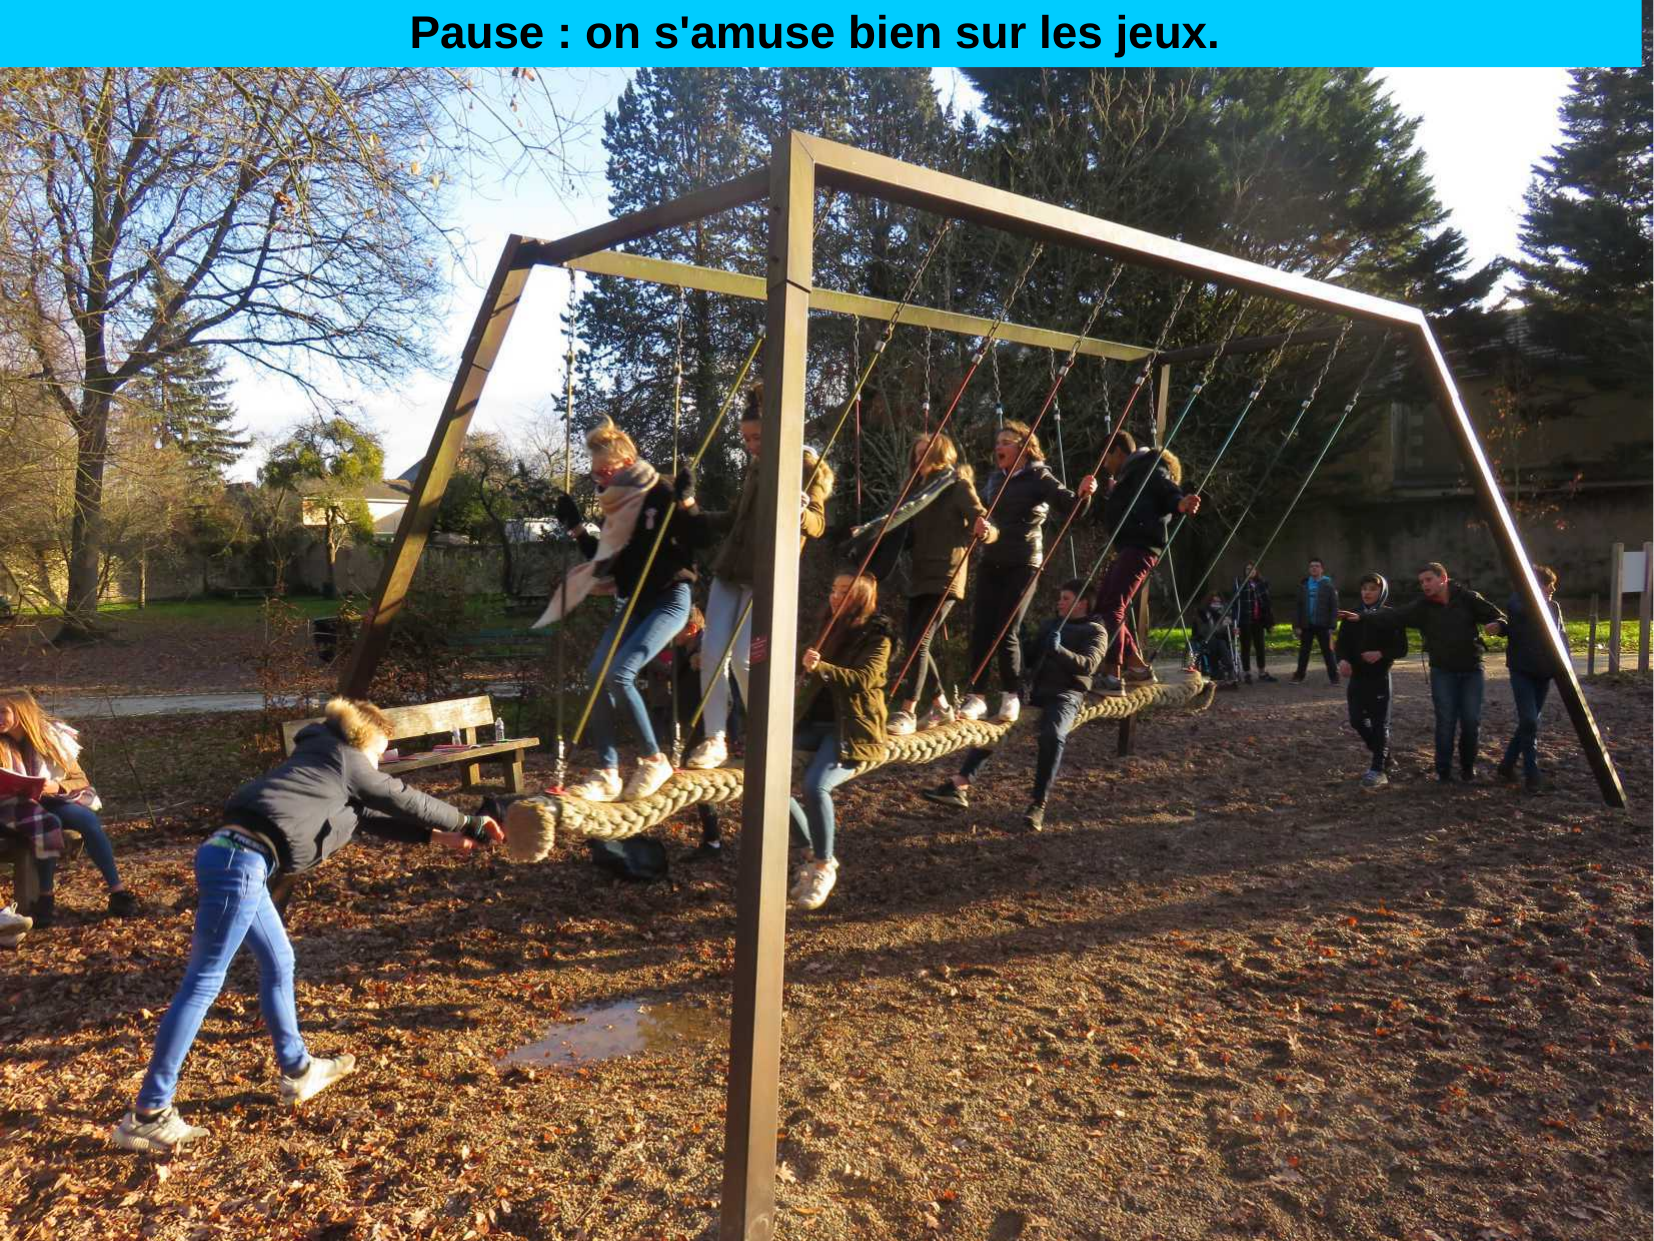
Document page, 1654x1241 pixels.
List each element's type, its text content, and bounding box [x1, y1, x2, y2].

text_box Pause : on s'amuse bien sur les jeux. [0, 0, 1642, 68]
picture [0, 0, 1654, 1241]
